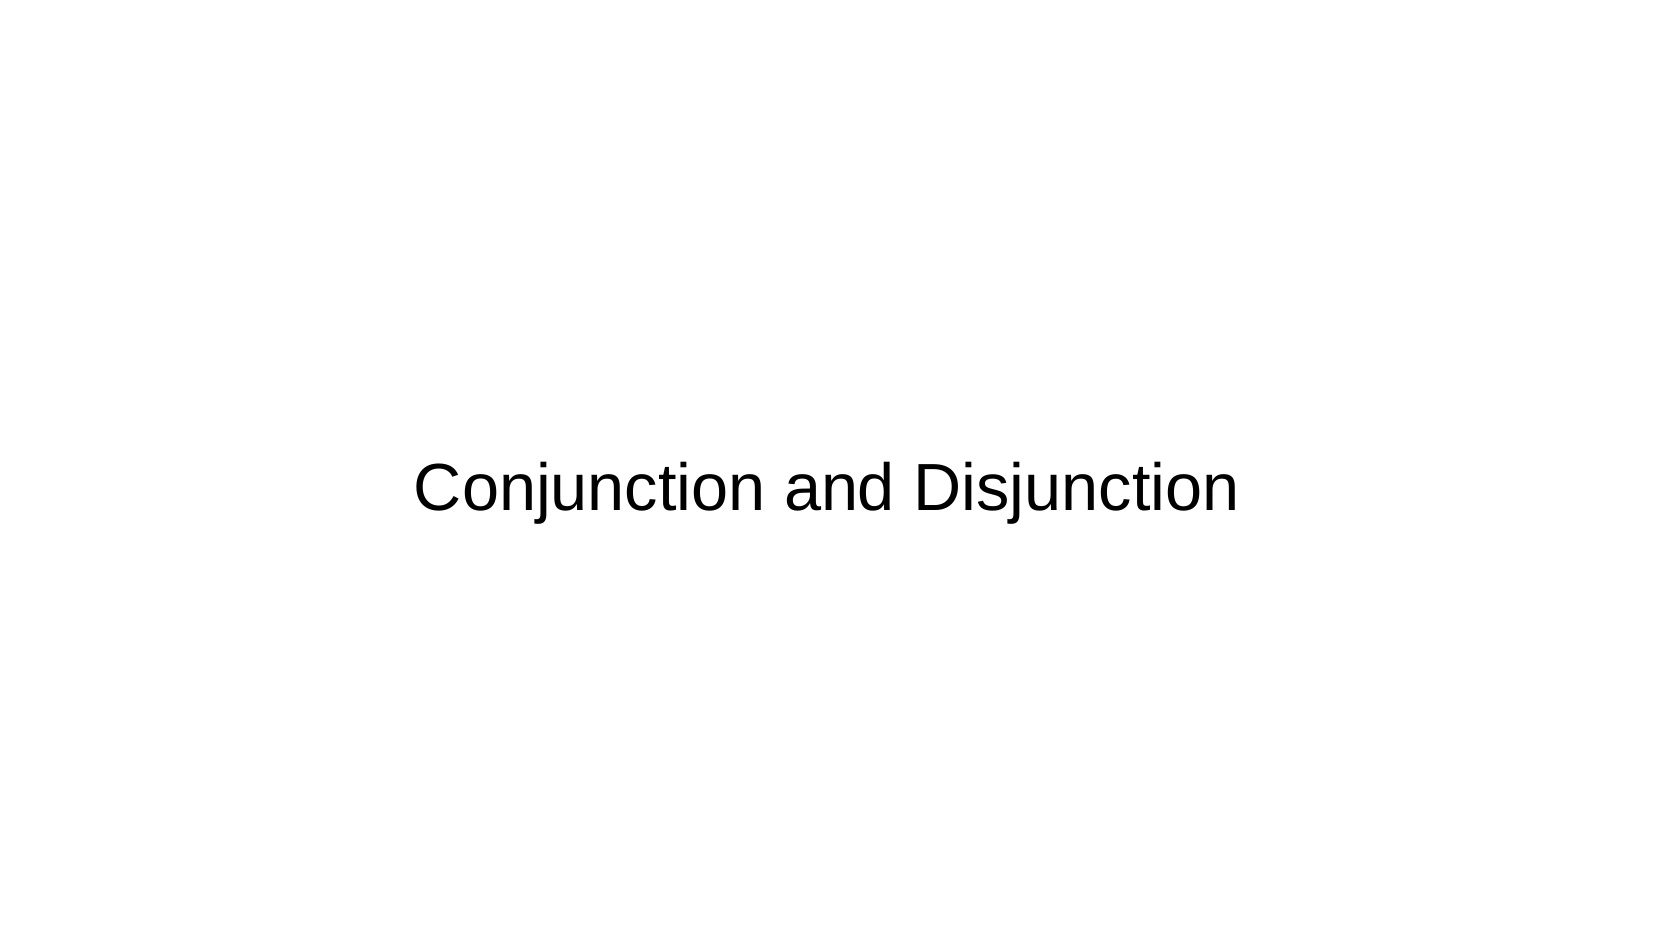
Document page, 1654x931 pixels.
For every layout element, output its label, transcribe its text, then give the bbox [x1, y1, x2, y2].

subtitle Conjunction and Disjunction [82, 217, 1571, 758]
